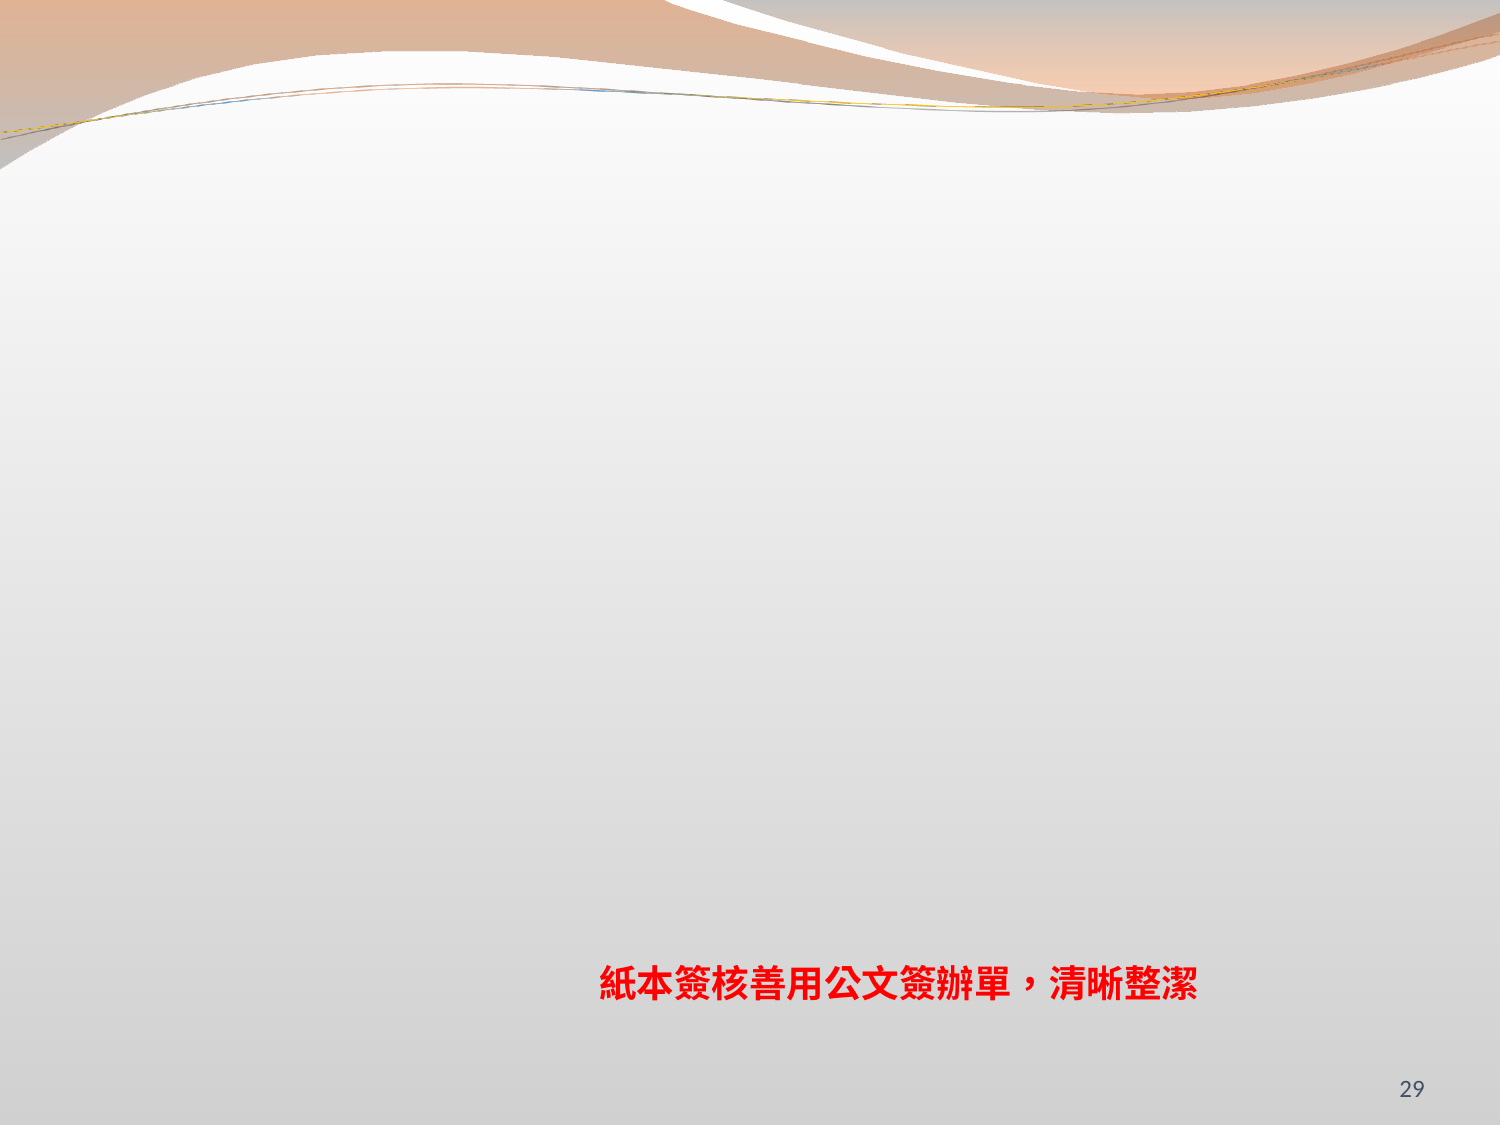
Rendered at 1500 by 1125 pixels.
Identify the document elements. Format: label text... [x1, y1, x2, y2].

text_box <編號> [1299, 1094, 1426, 1103]
text_box 紙本簽核善用公文簽辦單，清晰整潔 [584, 952, 1247, 1013]
picture [0, 0, 1500, 1094]
